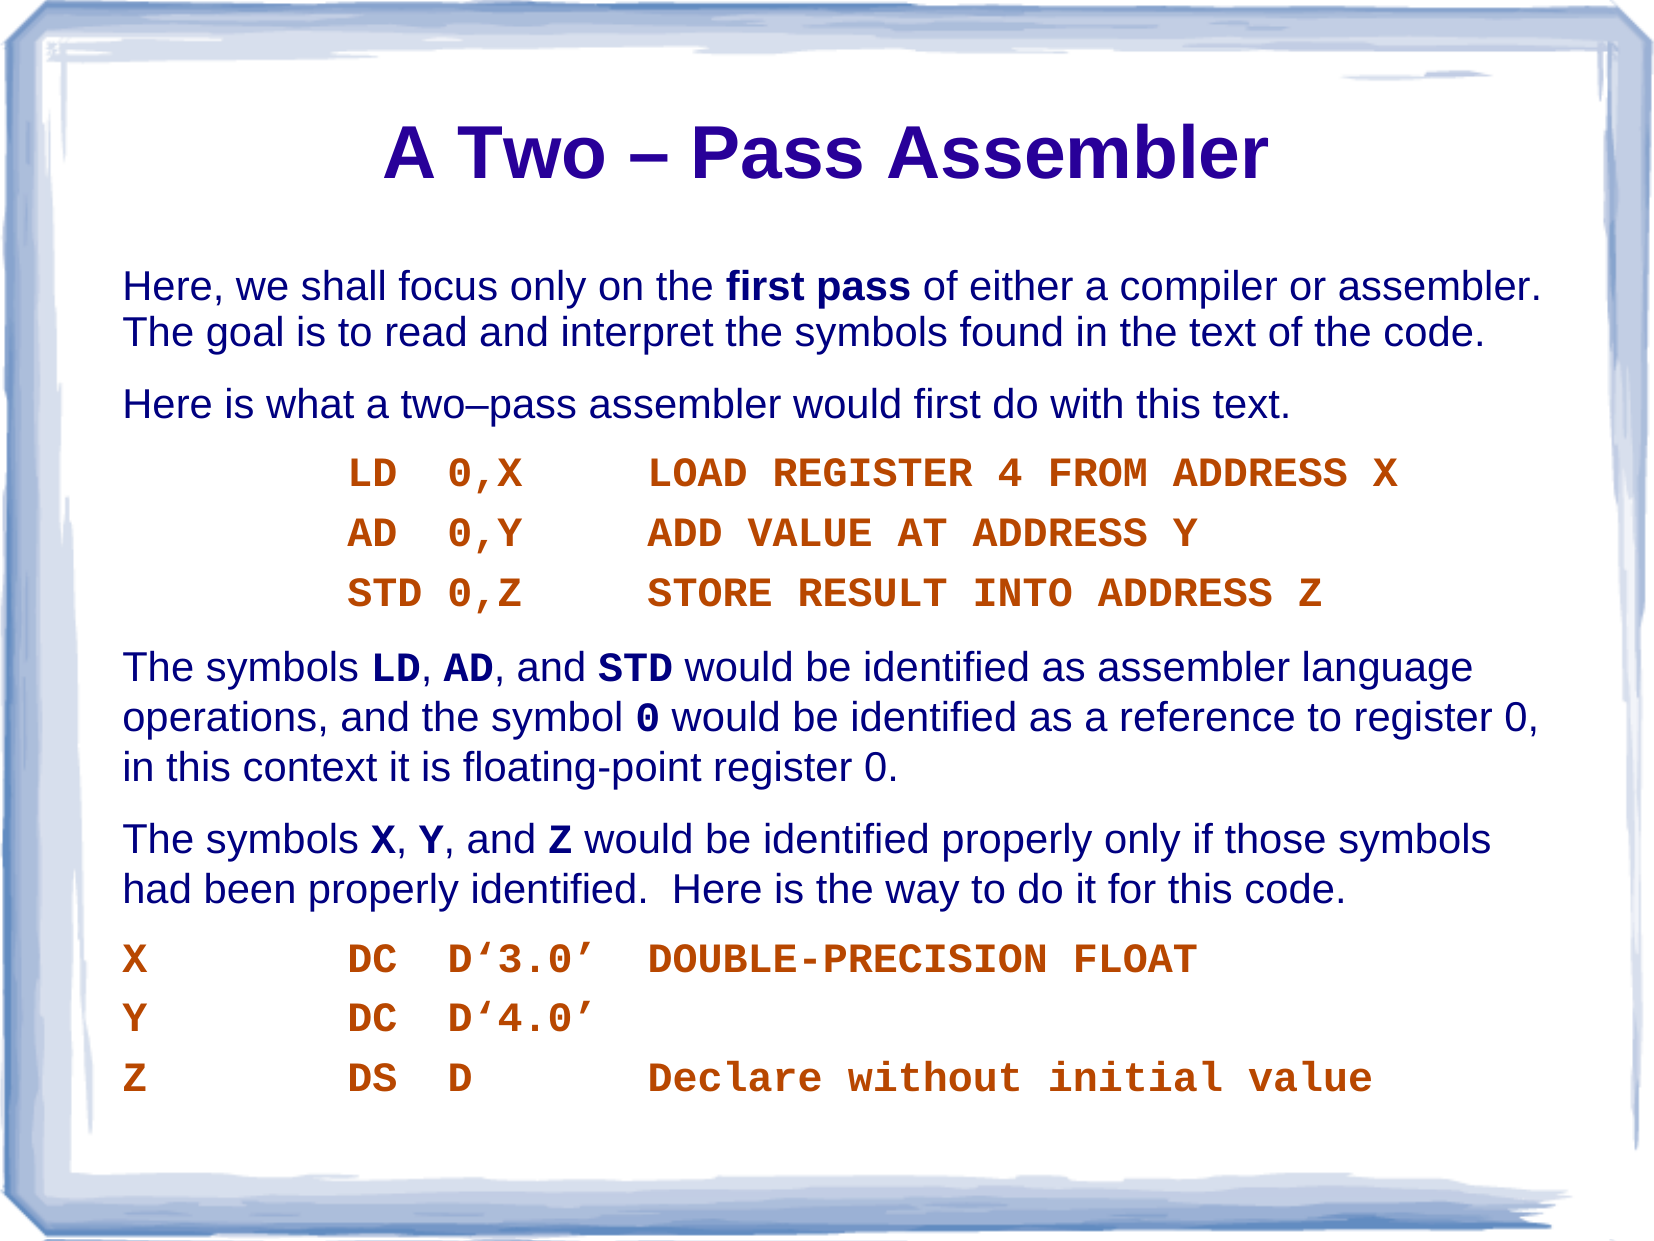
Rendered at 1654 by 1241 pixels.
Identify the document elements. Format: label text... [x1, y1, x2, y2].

title A Two – Pass Assembler [82, 56, 1571, 250]
list Here, we shall focus only on the first pass of either a compiler or assembler. The goal is to read and interpret the symbols found in the text of the code. Here is what a two–pass assembler would first do with this text. LD 0,X LOAD REGISTER 4 FROM ADDRESS X AD 0,Y ADD VALUE AT ADDRESS Y STD 0,Z STORE RESULT INTO ADDRESS Z The symbols LD, AD, and STD would be identified as assembler language operations, and the symbol 0 would be identified as a reference to register 0, in this context it is floating-point register 0. The symbols X, Y, and Z would be identified properly only if those symbols had been properly identified. Here is the way to do it for this code. X DC D‘3.0’ DOUBLE-PRECISION FLOAT Y DC D‘4.0’ Z DS D Declare without initial value [122, 262, 1576, 1126]
picture [0, 0, 1654, 1241]
